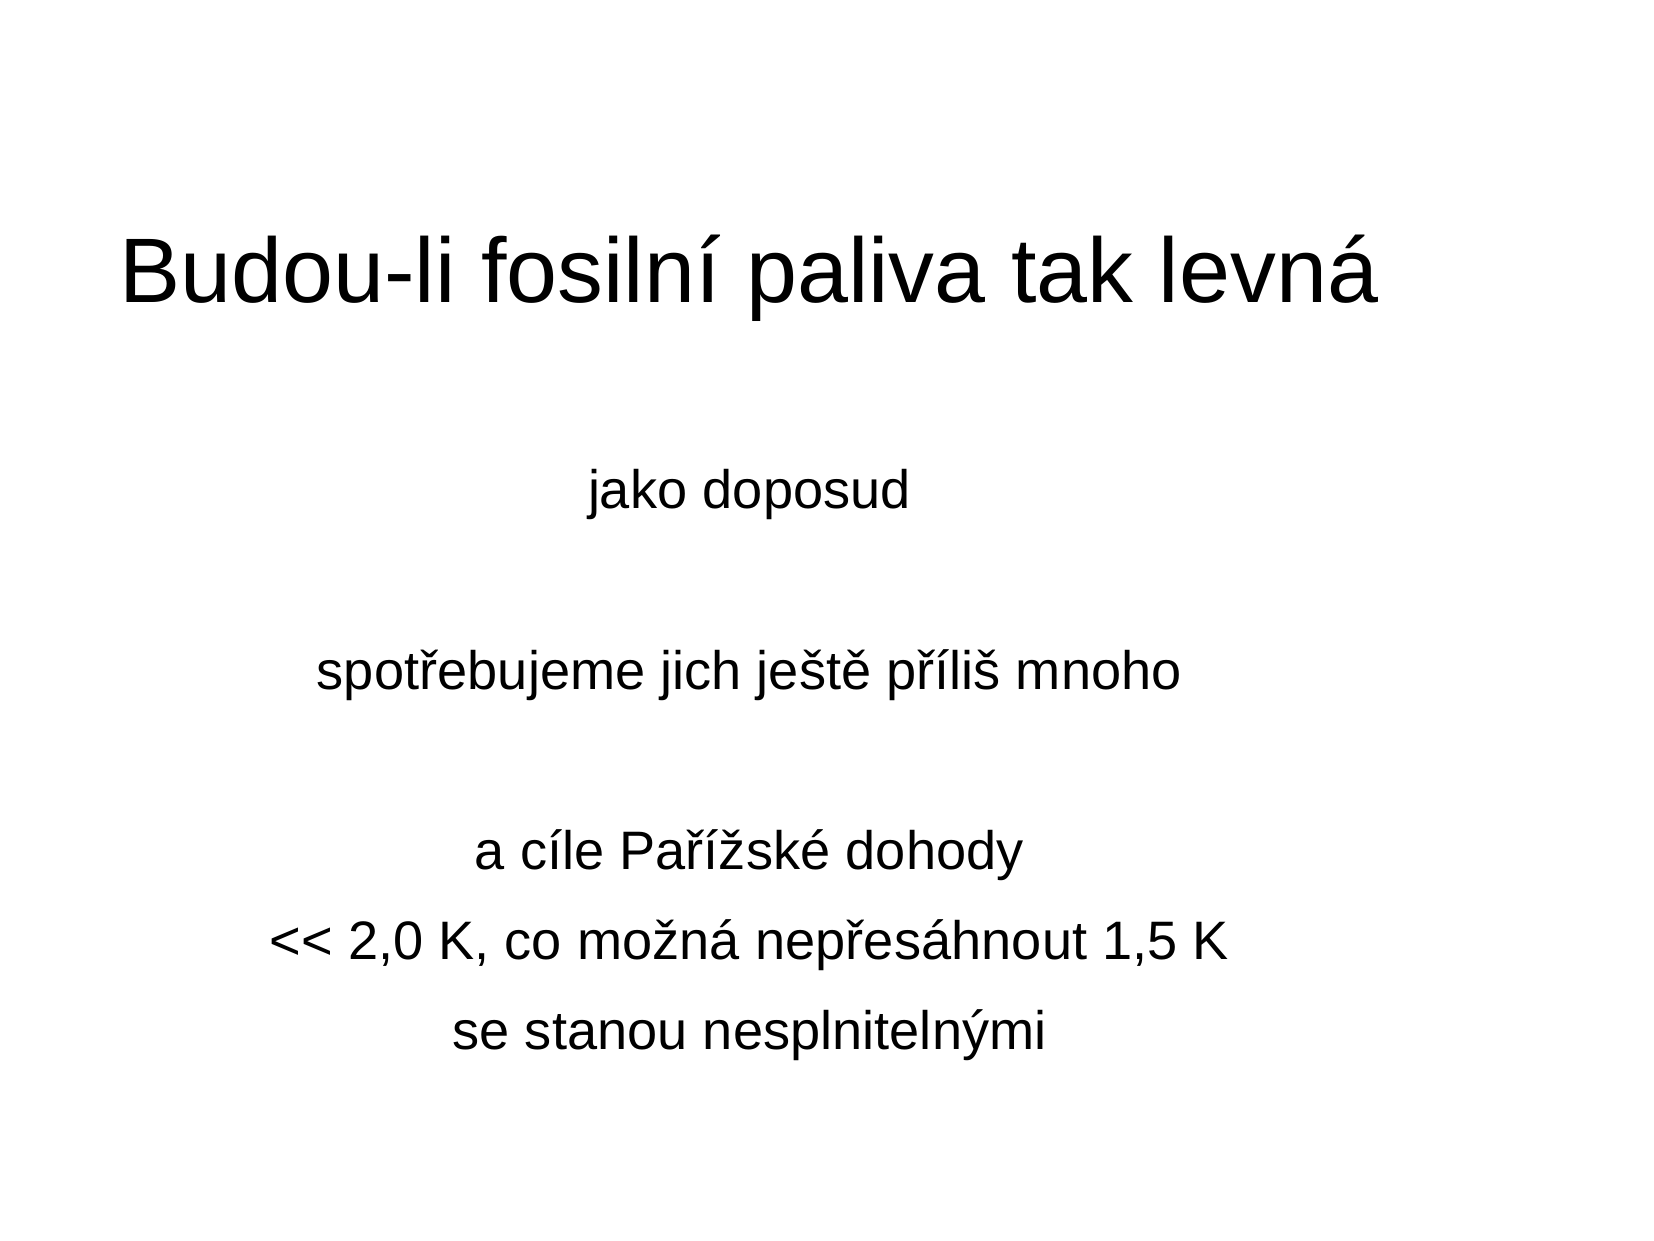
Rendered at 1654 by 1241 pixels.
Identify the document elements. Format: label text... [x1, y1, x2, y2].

title Budou-li fosilní paliva tak levná [75, 153, 1425, 389]
list jako doposud spotřebujeme jich ještě příliš mnoho a cíle Pařížské dohody << 2,0 K, co možná nepřesáhnout 1,5 K se stanou nesplnitelnými [75, 459, 1425, 1113]
